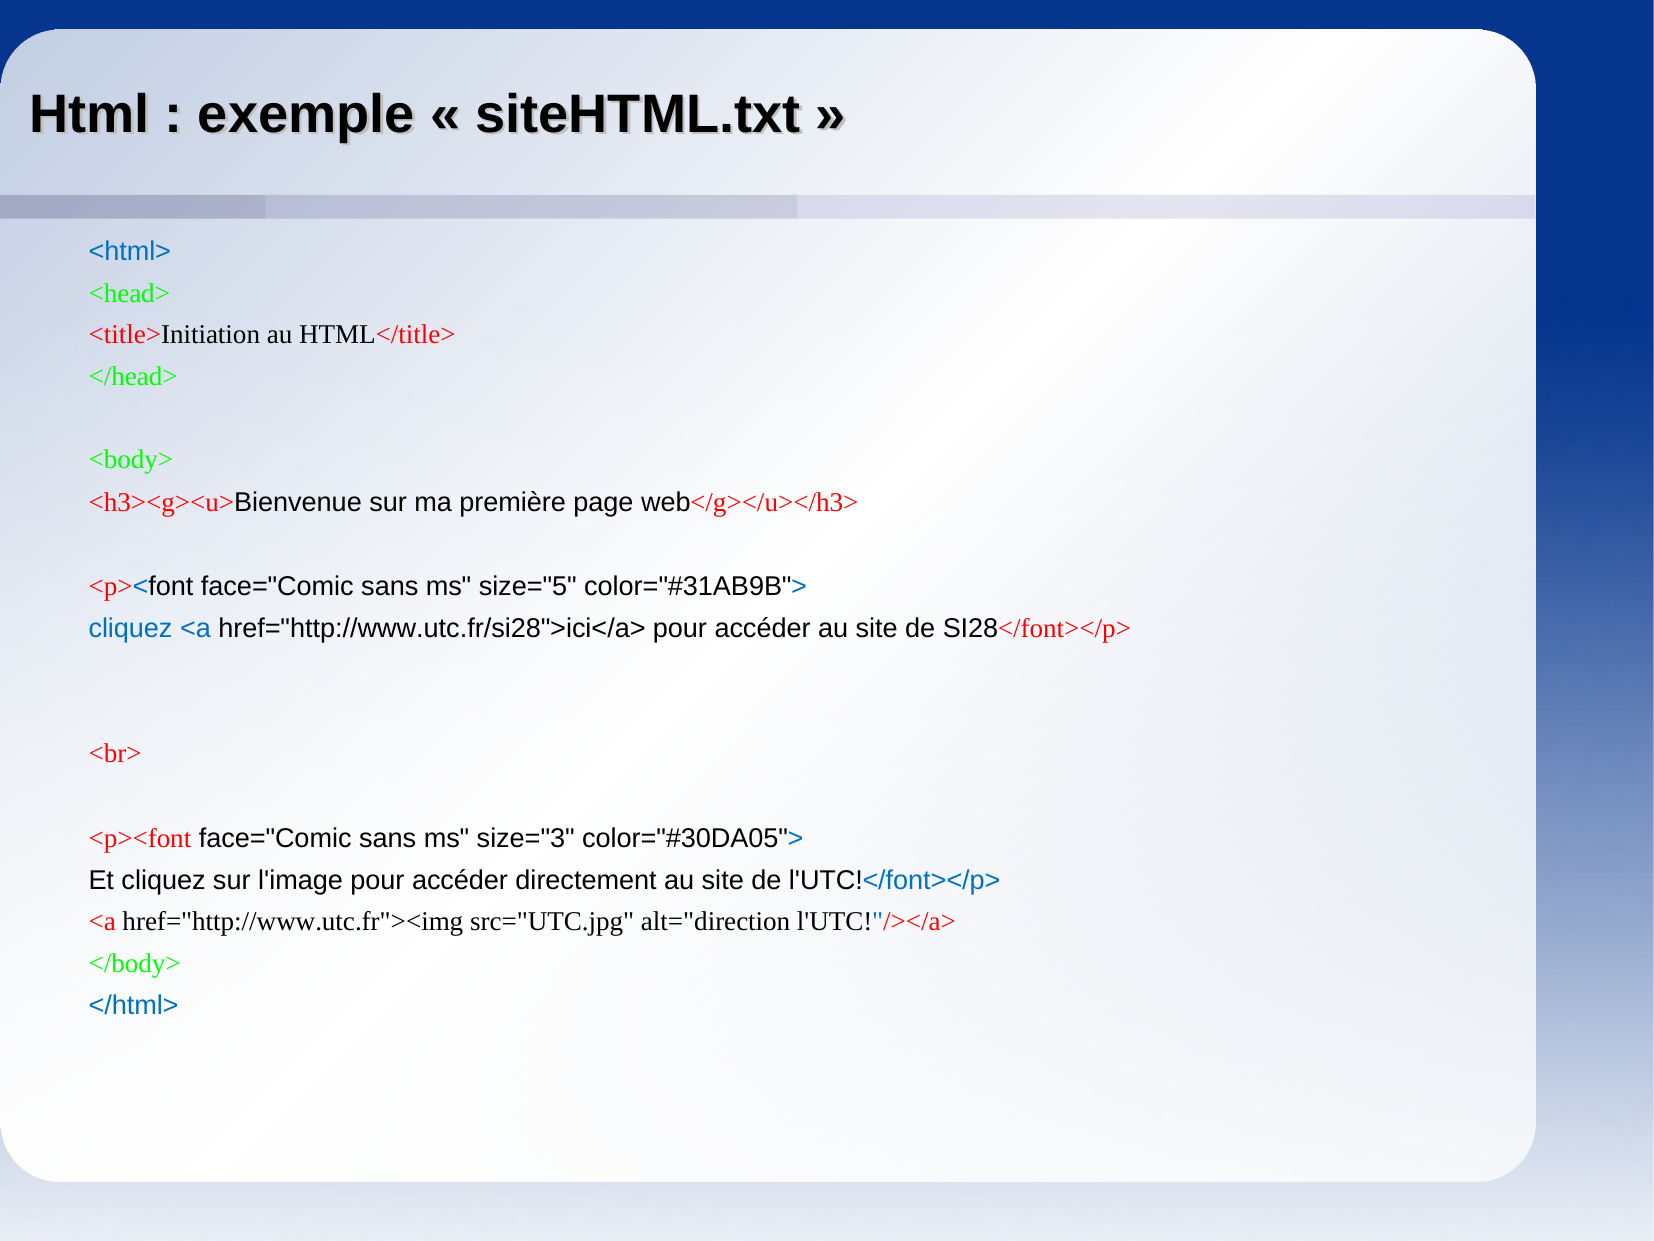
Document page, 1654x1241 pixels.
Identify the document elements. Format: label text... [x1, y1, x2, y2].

list <html> <head> <title>Initiation au HTML</title> </head> <body> <h3><g><u>Bienvenue sur ma première page web</g></u></h3> <p><font face="Comic sans ms" size="5" color="#31AB9B"> cliquez <a href="http://www.utc.fr/si28">ici</a> pour accéder au site de SI28</font></p> <br> <p><font face="Comic sans ms" size="3" color="#30DA05"> Et cliquez sur l'image pour accéder directement au site de l'UTC!</font></p> <a href="http://www.utc.fr"><img src="UTC.jpg" alt="direction l'UTC!"/></a> </body> </html> [88, 236, 1565, 1152]
picture [0, 0, 1654, 1241]
title Html : exemple « siteHTML.txt » [29, 49, 1506, 178]
